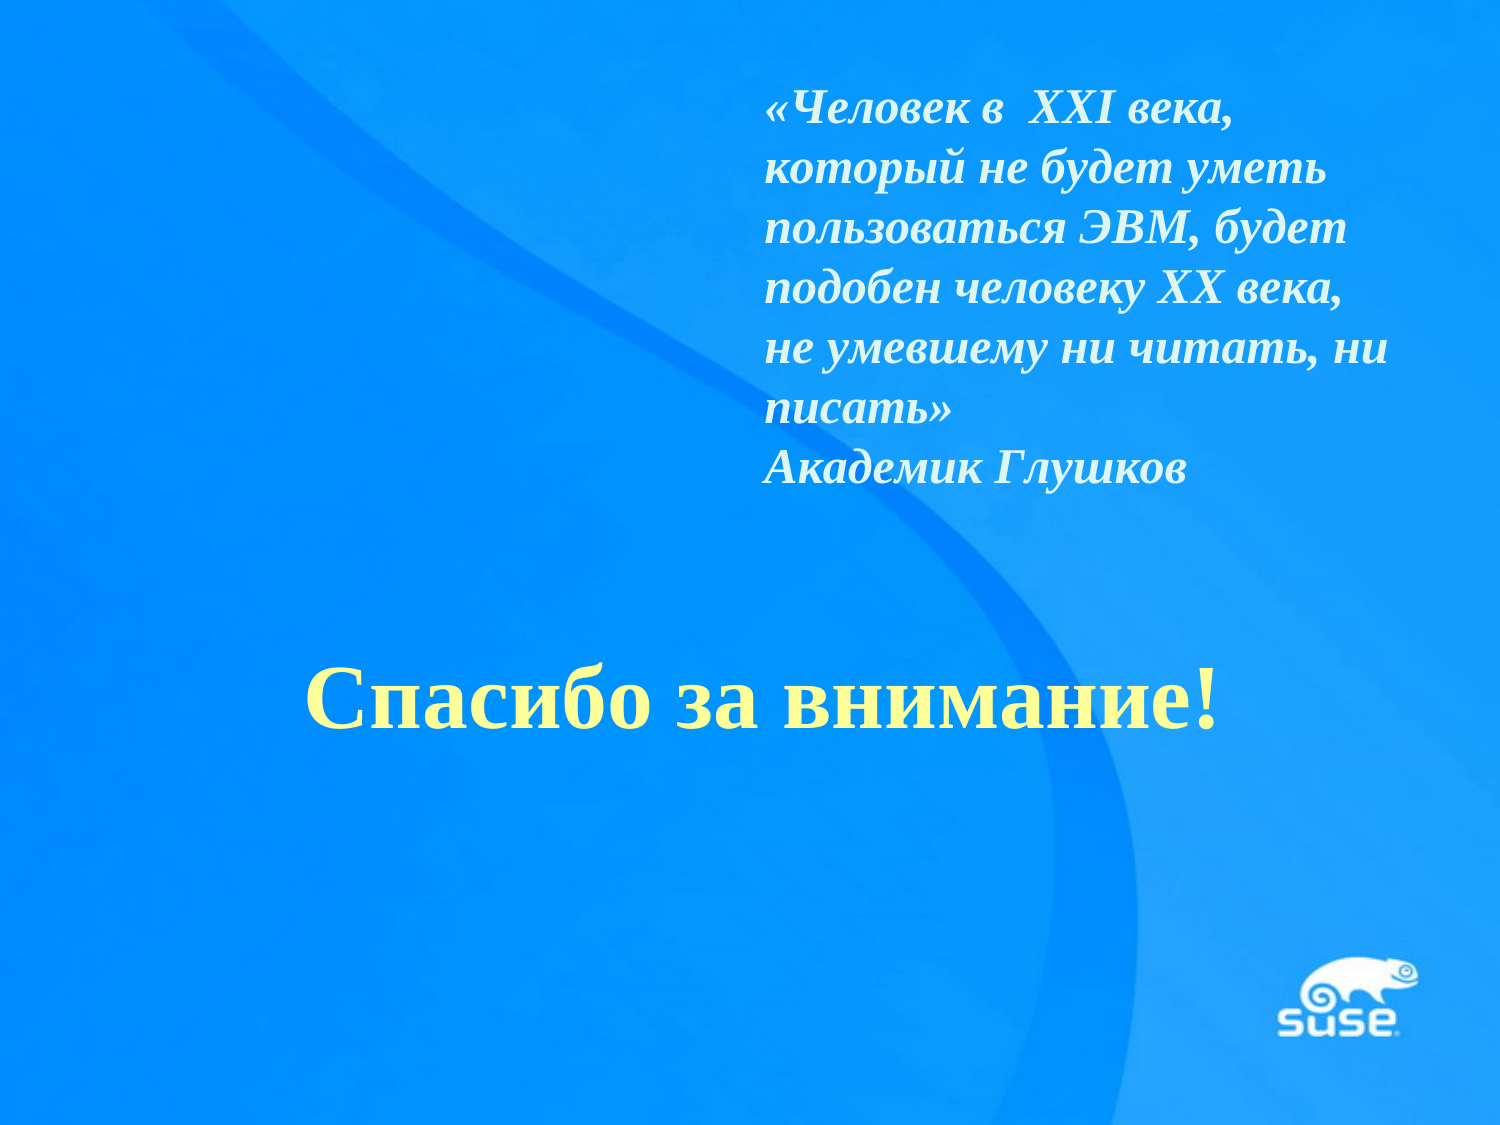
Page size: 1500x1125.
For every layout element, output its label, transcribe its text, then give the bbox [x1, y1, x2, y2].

picture [0, 0, 1500, 1125]
text_box Спасибо за внимание! [88, 597, 1439, 786]
text_box «Человек в XXI века, который не будет уметь пользоваться ЭВМ, будет подобен человеку XX века, не умевшему ни читать, ни писать» Академик Глушков [324, 65, 1436, 502]
